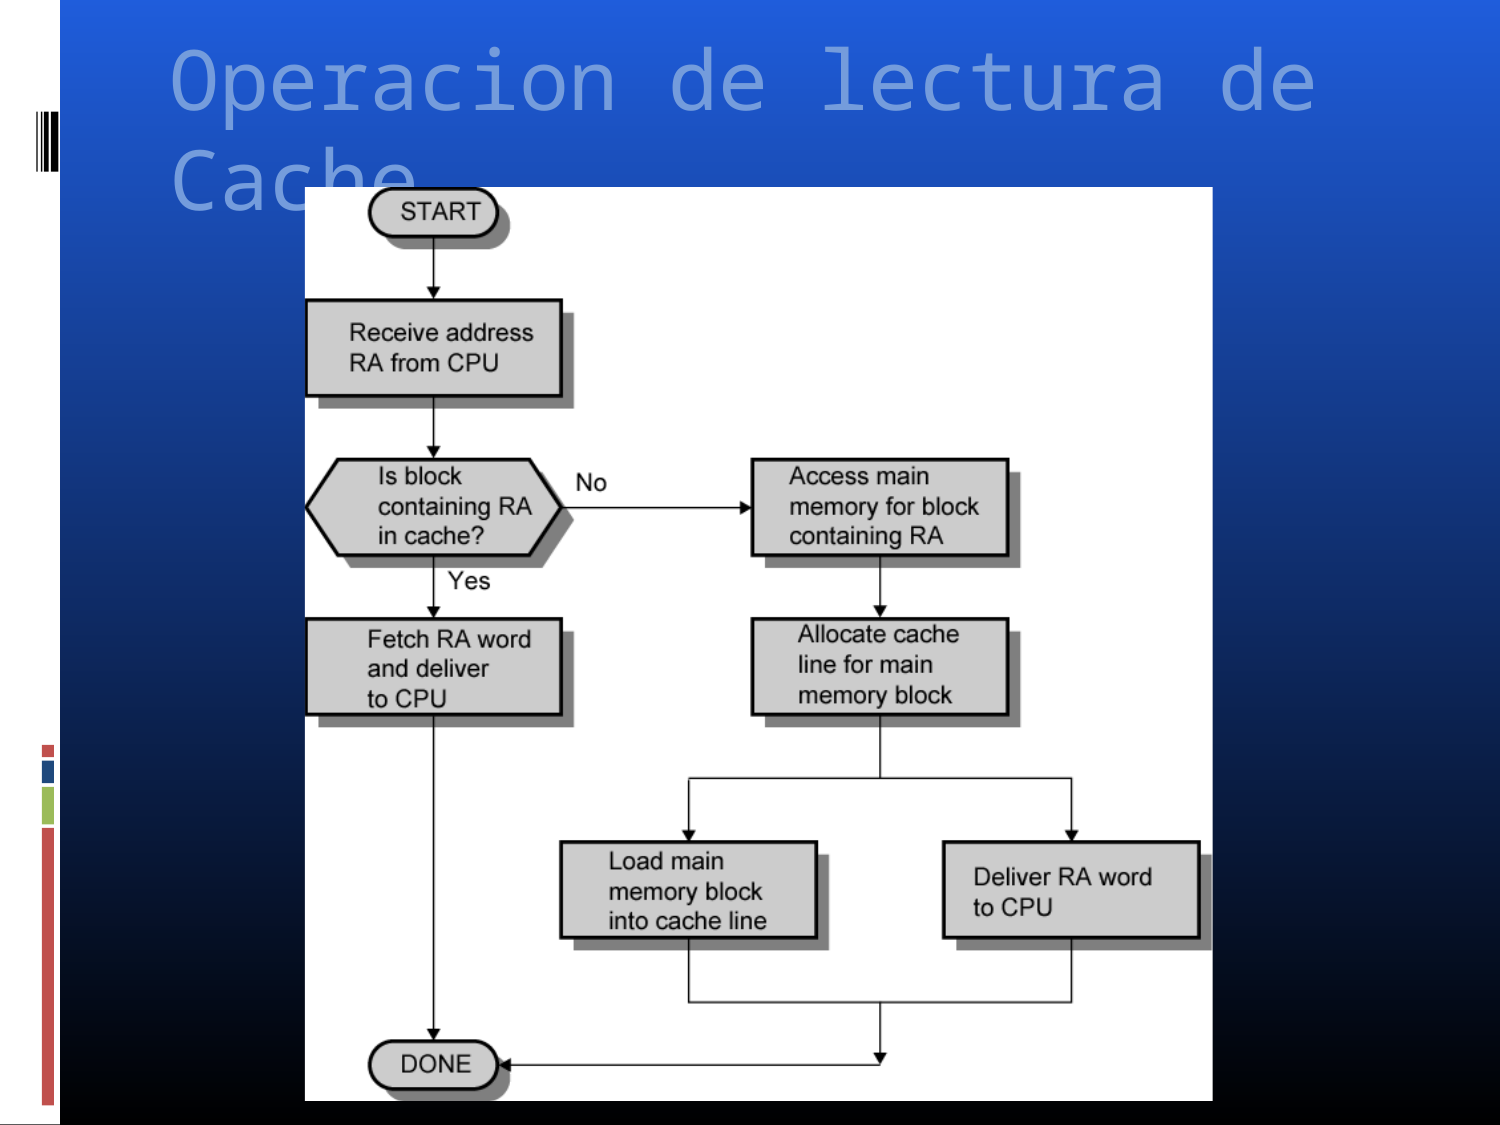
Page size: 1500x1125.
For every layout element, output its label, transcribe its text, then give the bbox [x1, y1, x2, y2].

title Operacion de lectura de Cache [75, 19, 1426, 235]
picture [304, 187, 1213, 1101]
